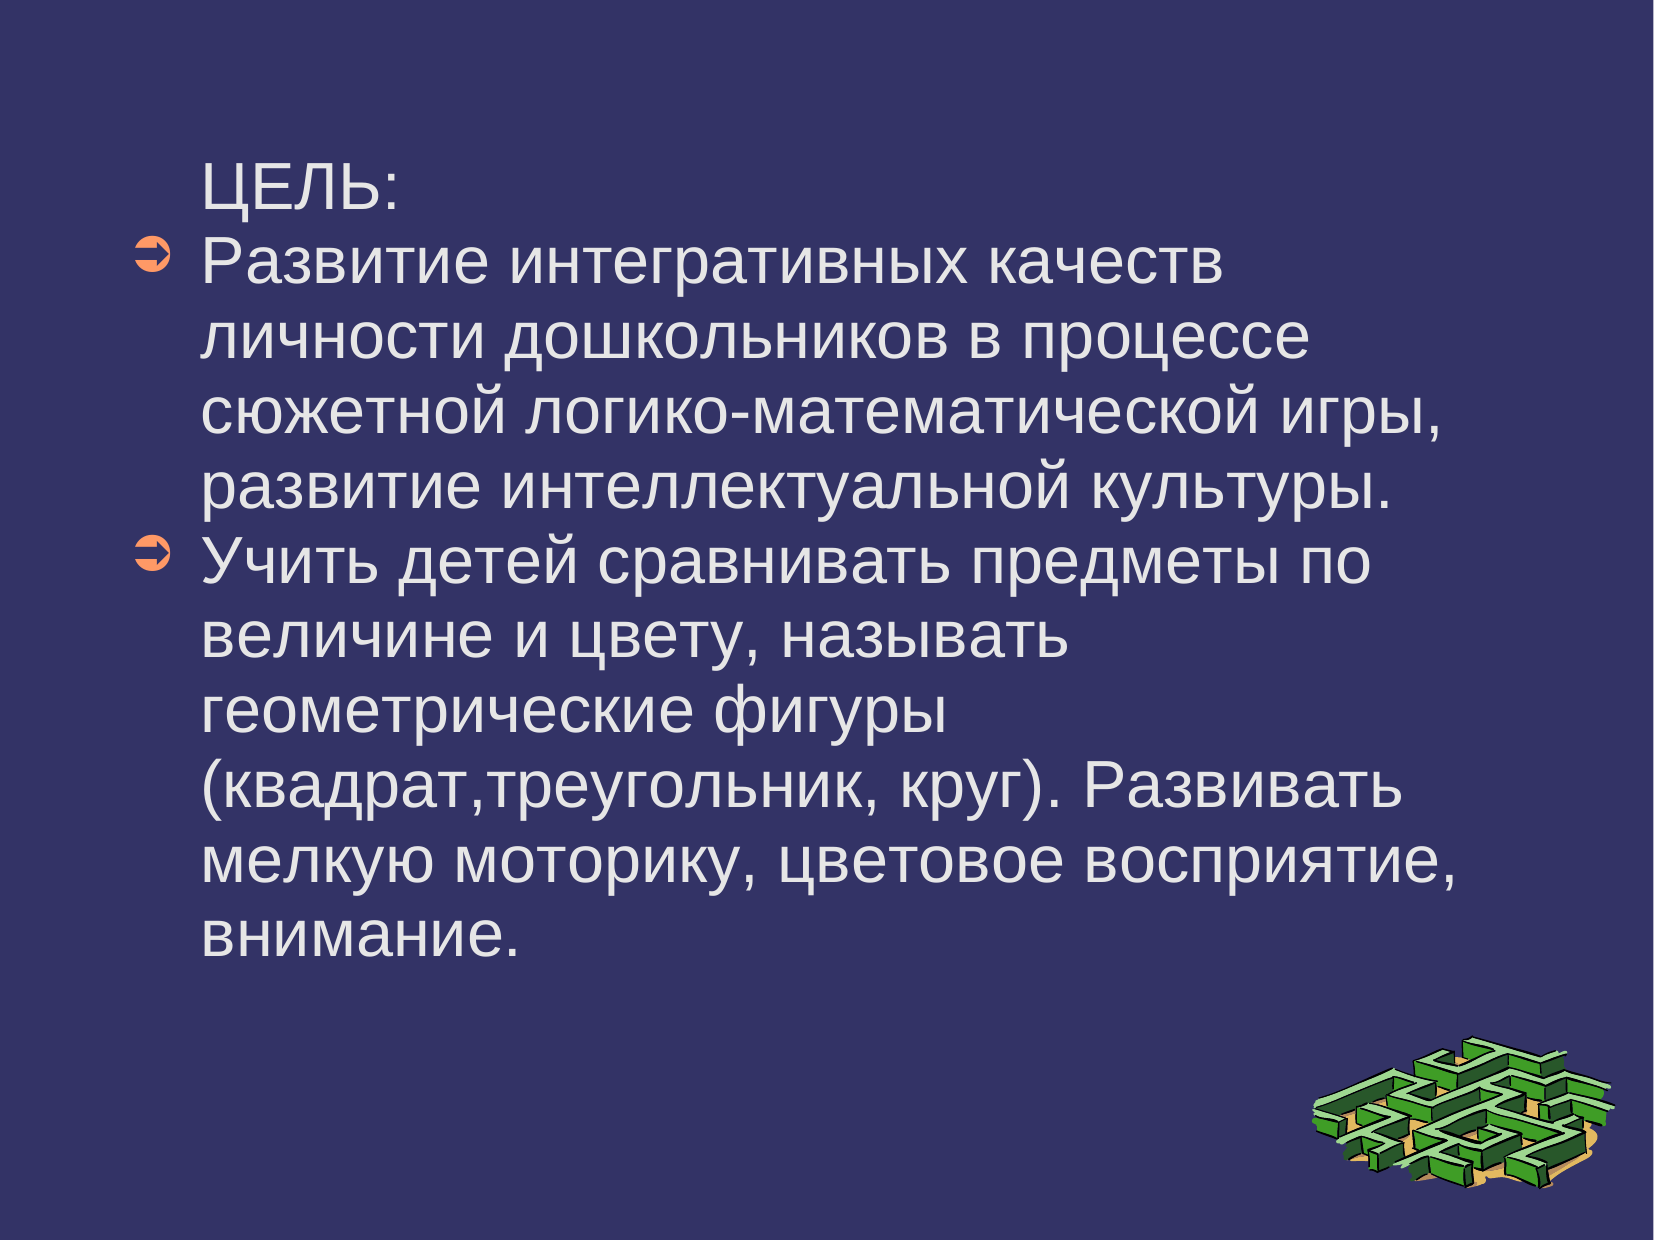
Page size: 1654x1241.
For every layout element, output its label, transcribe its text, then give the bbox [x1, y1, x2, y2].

list ЦЕЛЬ: Развитие интегративных качеств личности дошкольников в процессе сюжетной логико-математической игры, развитие интеллектуальной культуры. Учить детей сравнивать предметы по величине и цвету, называть геометрические фигуры (квадрат,треугольник, круг). Развивать мелкую моторику, цветовое восприятие, внимание. [118, 148, 1509, 916]
